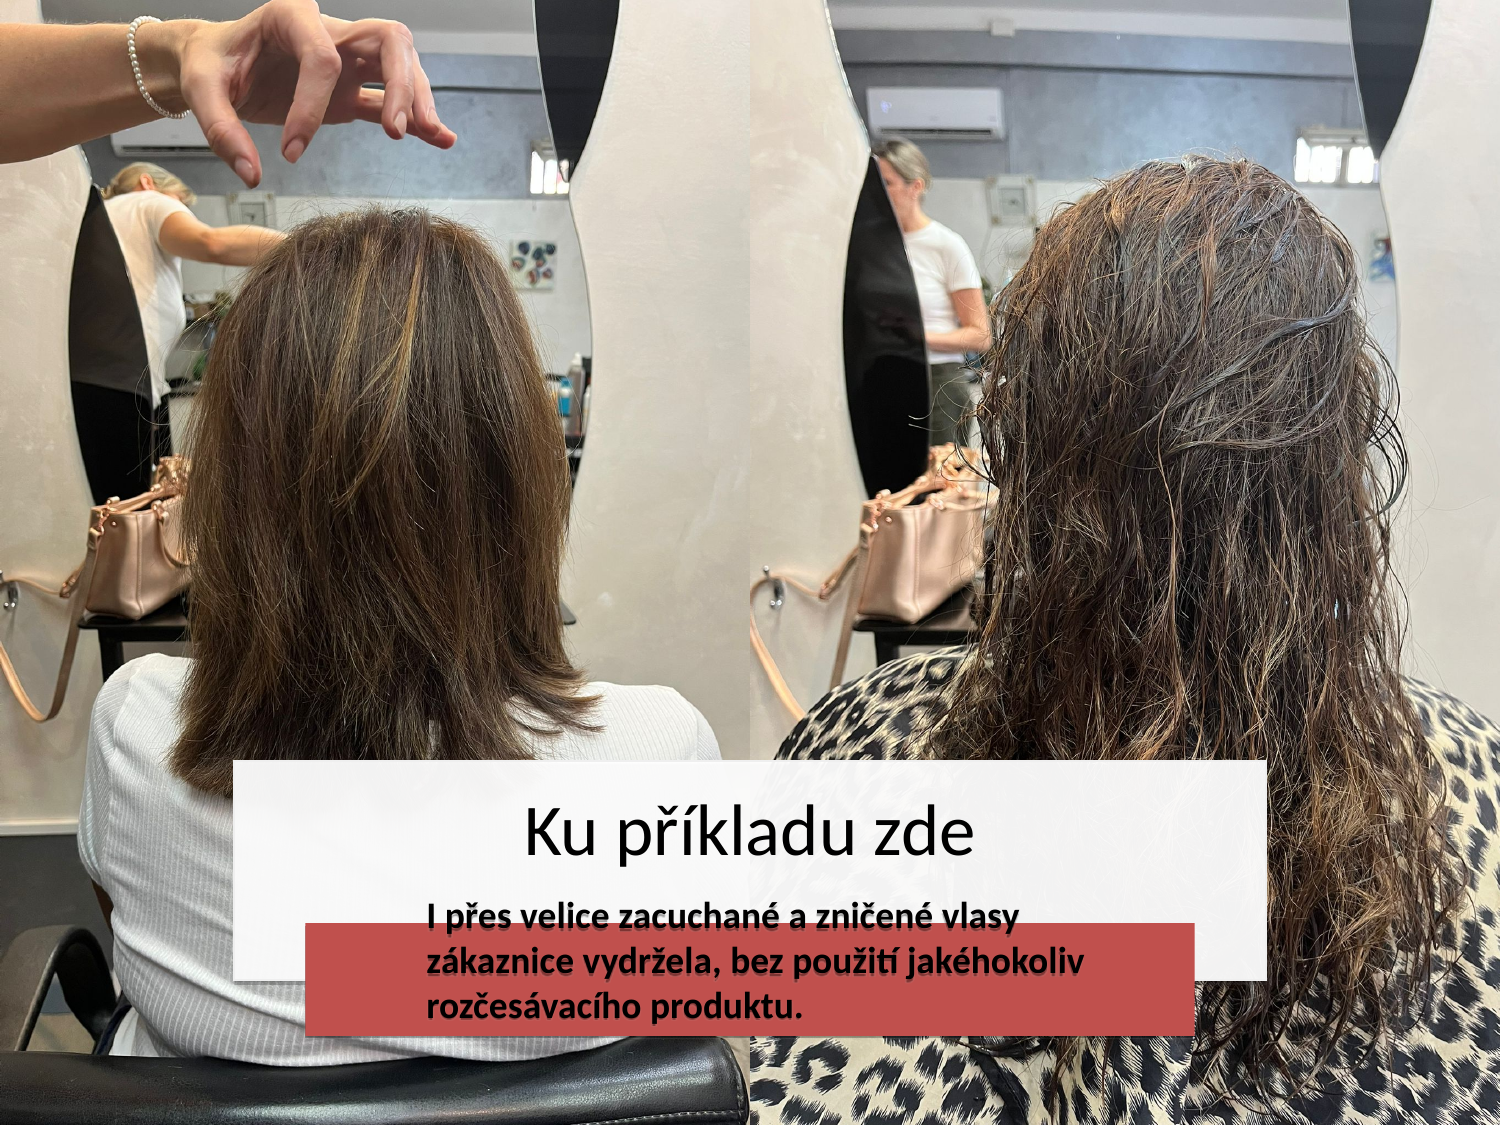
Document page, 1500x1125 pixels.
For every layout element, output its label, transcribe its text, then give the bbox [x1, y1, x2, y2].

title Ku příkladu zde [258, 760, 1242, 904]
picture [0, 0, 1500, 1125]
text_box I přes velice zacuchané a zničené vlasy zákaznice vydržela, bez použití jakéhokoliv rozčesávacího produktu. [411, 883, 1180, 1036]
text_box [1180, 761, 1266, 1036]
text_box [234, 761, 411, 1036]
